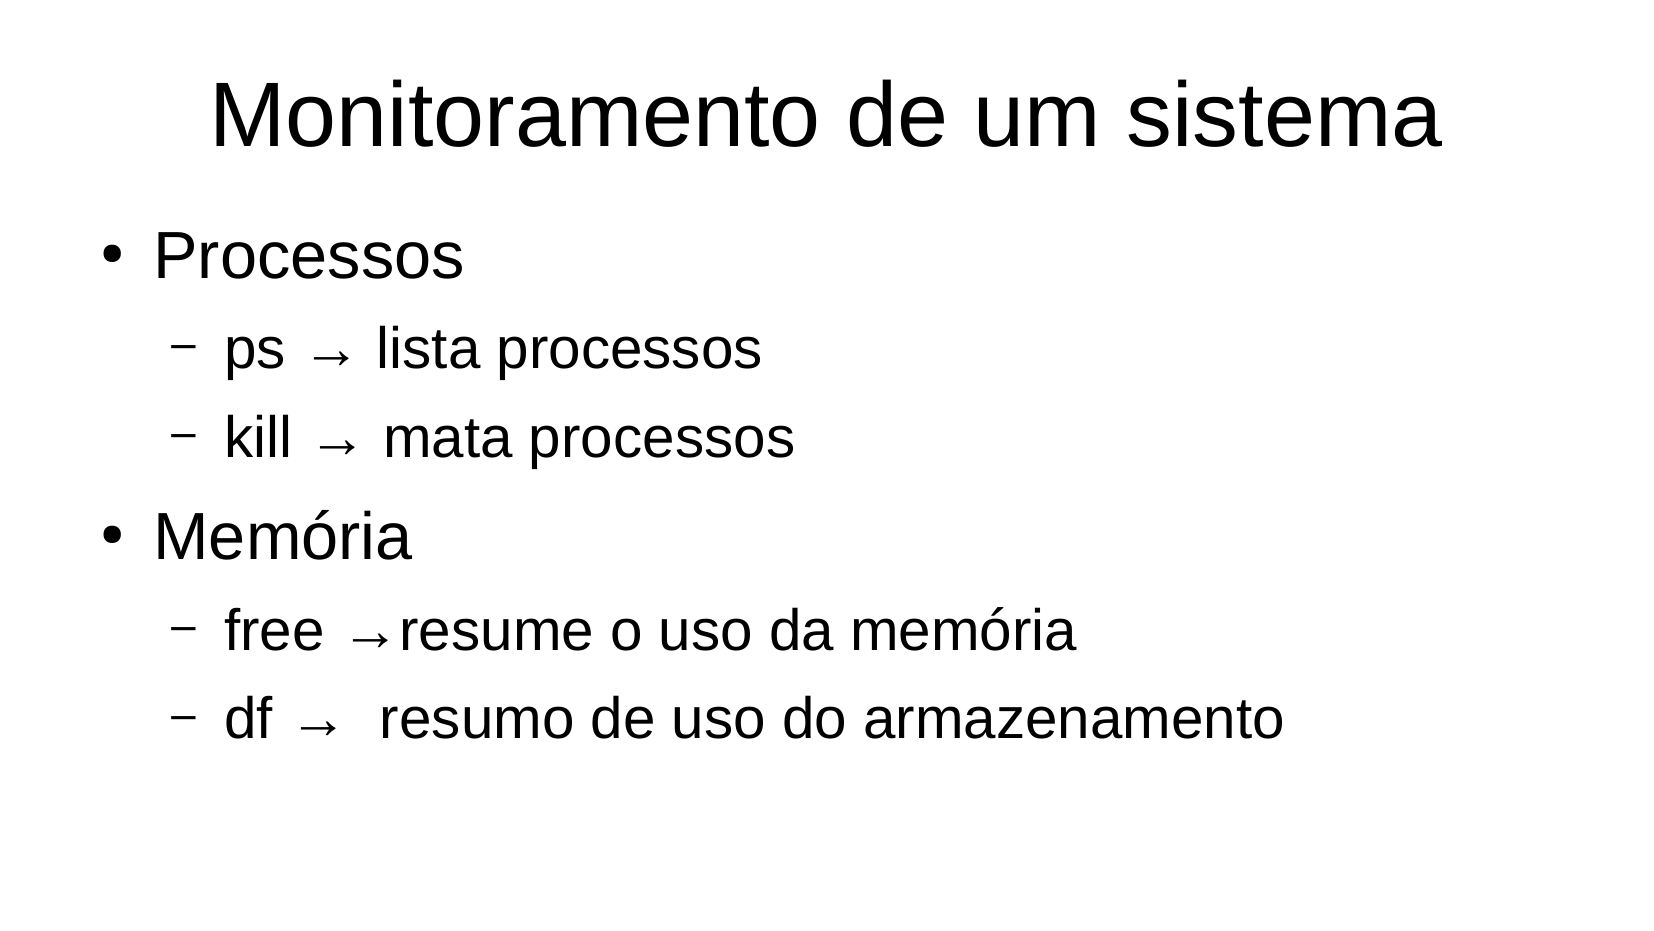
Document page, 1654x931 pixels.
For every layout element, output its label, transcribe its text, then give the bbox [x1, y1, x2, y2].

list Processos ps → lista processos kill → mata processos Memória free →resume o uso da memória df → resumo de uso do armazenamento [82, 217, 1571, 758]
title Monitoramento de um sistema [82, 37, 1571, 193]
